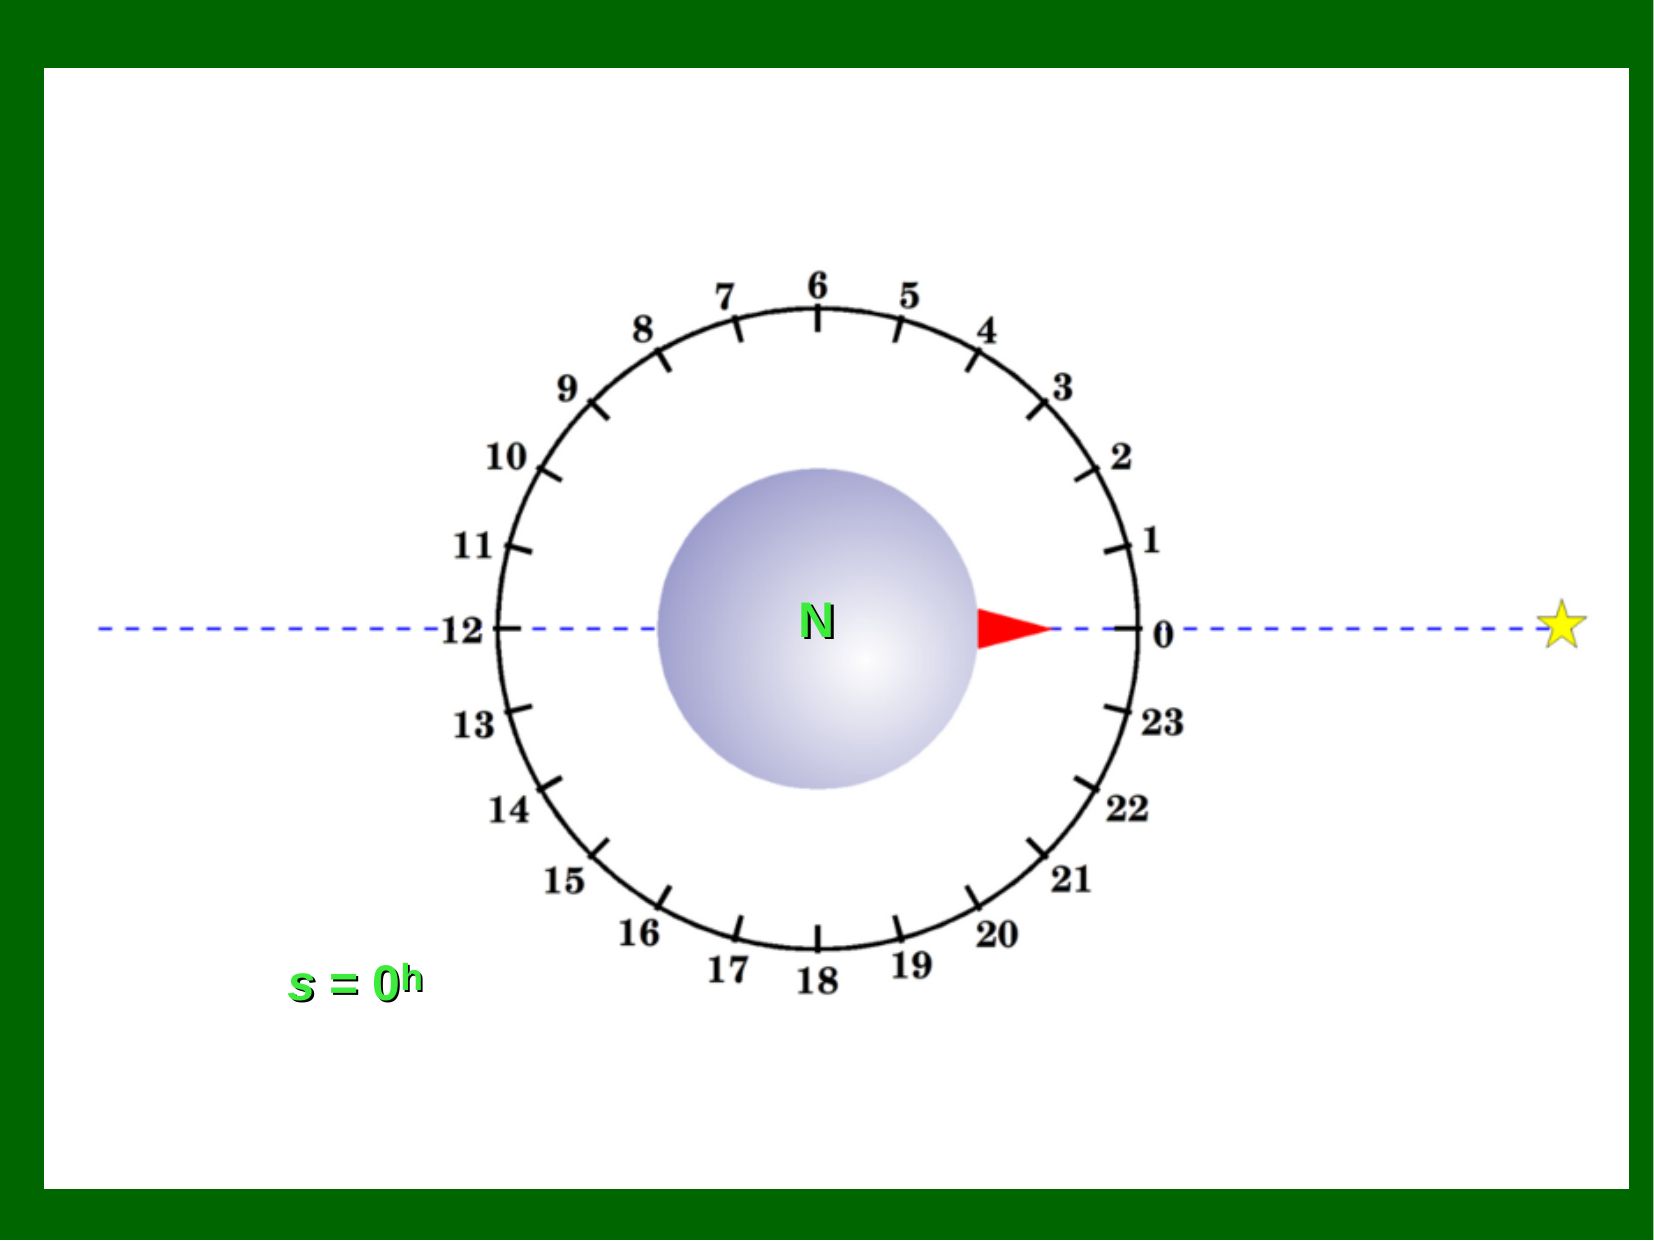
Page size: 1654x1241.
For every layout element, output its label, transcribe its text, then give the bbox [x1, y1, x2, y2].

text_box N [783, 585, 850, 656]
picture [44, 68, 1629, 1189]
text_box s = 0h [272, 948, 439, 1020]
